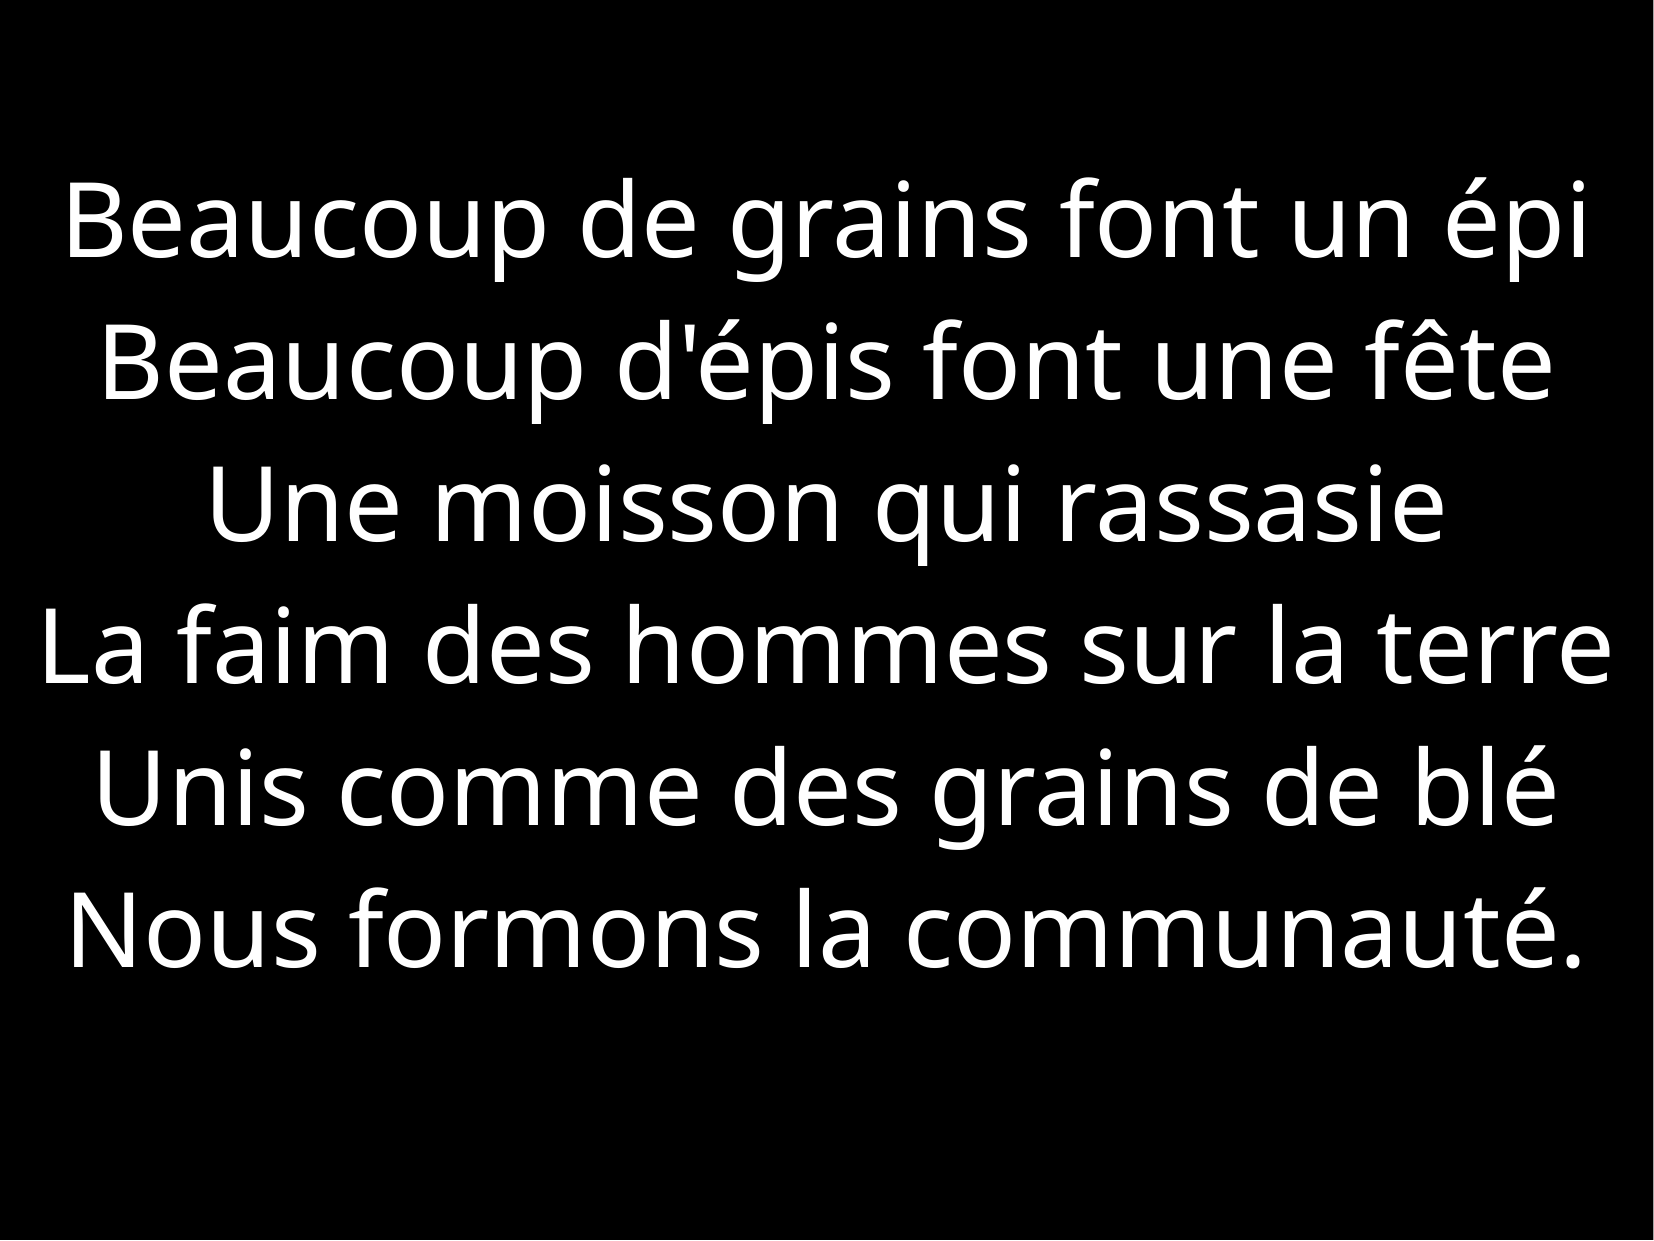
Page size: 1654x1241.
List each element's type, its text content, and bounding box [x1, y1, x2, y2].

subtitle Beaucoup de grains font un épi Beaucoup d'épis font une fête Une moisson qui rassasie La faim des hommes sur la terre Unis comme des grains de blé Nous formons la communauté. [23, 0, 1630, 1241]
